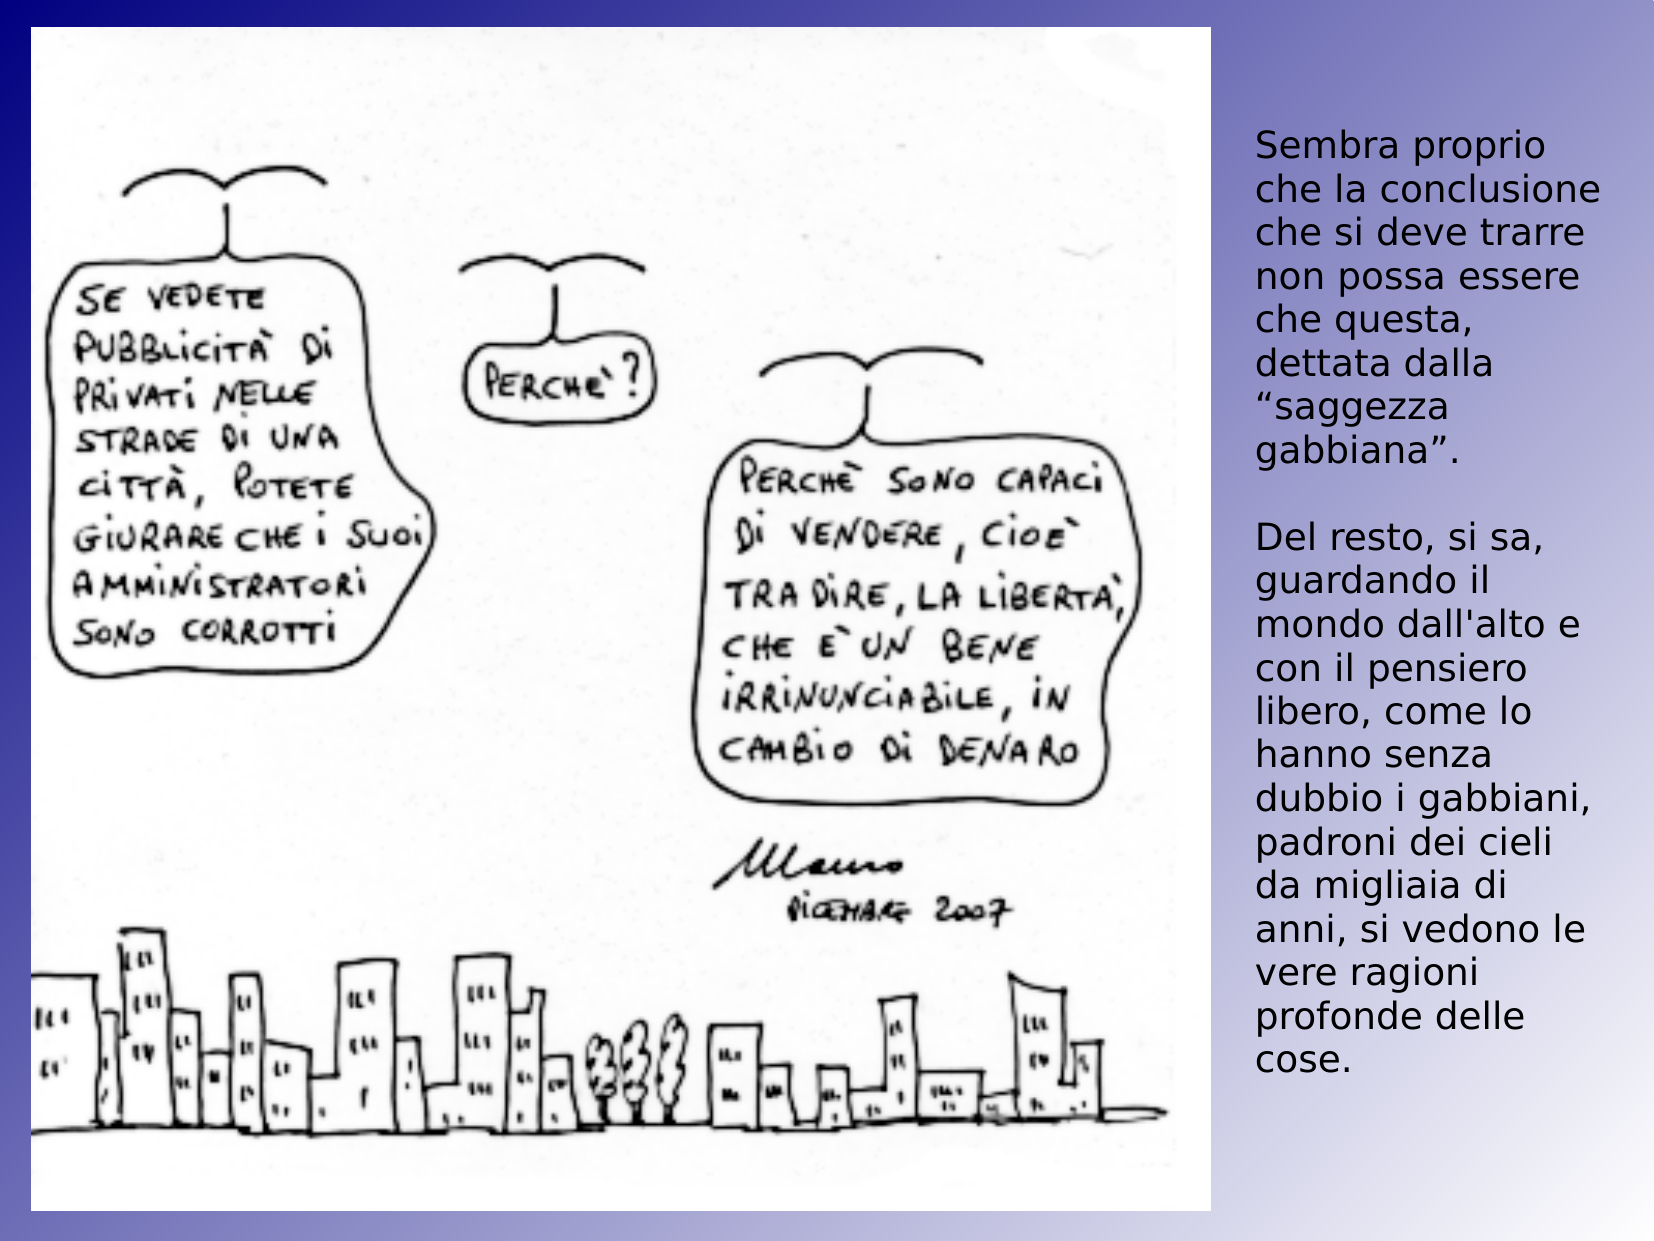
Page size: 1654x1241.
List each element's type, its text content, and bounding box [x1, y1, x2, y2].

text_box Sembra proprio che la conclusione che si deve trarre non possa essere che questa, dettata dalla “saggezza gabbiana”. Del resto, si sa, guardando il mondo dall'alto e con il pensiero libero, come lo hanno senza dubbio i gabbiani, padroni dei cieli da migliaia di anni, si vedono le vere ragioni profonde delle cose. [1240, 29, 1625, 1211]
picture [31, 27, 1211, 1211]
